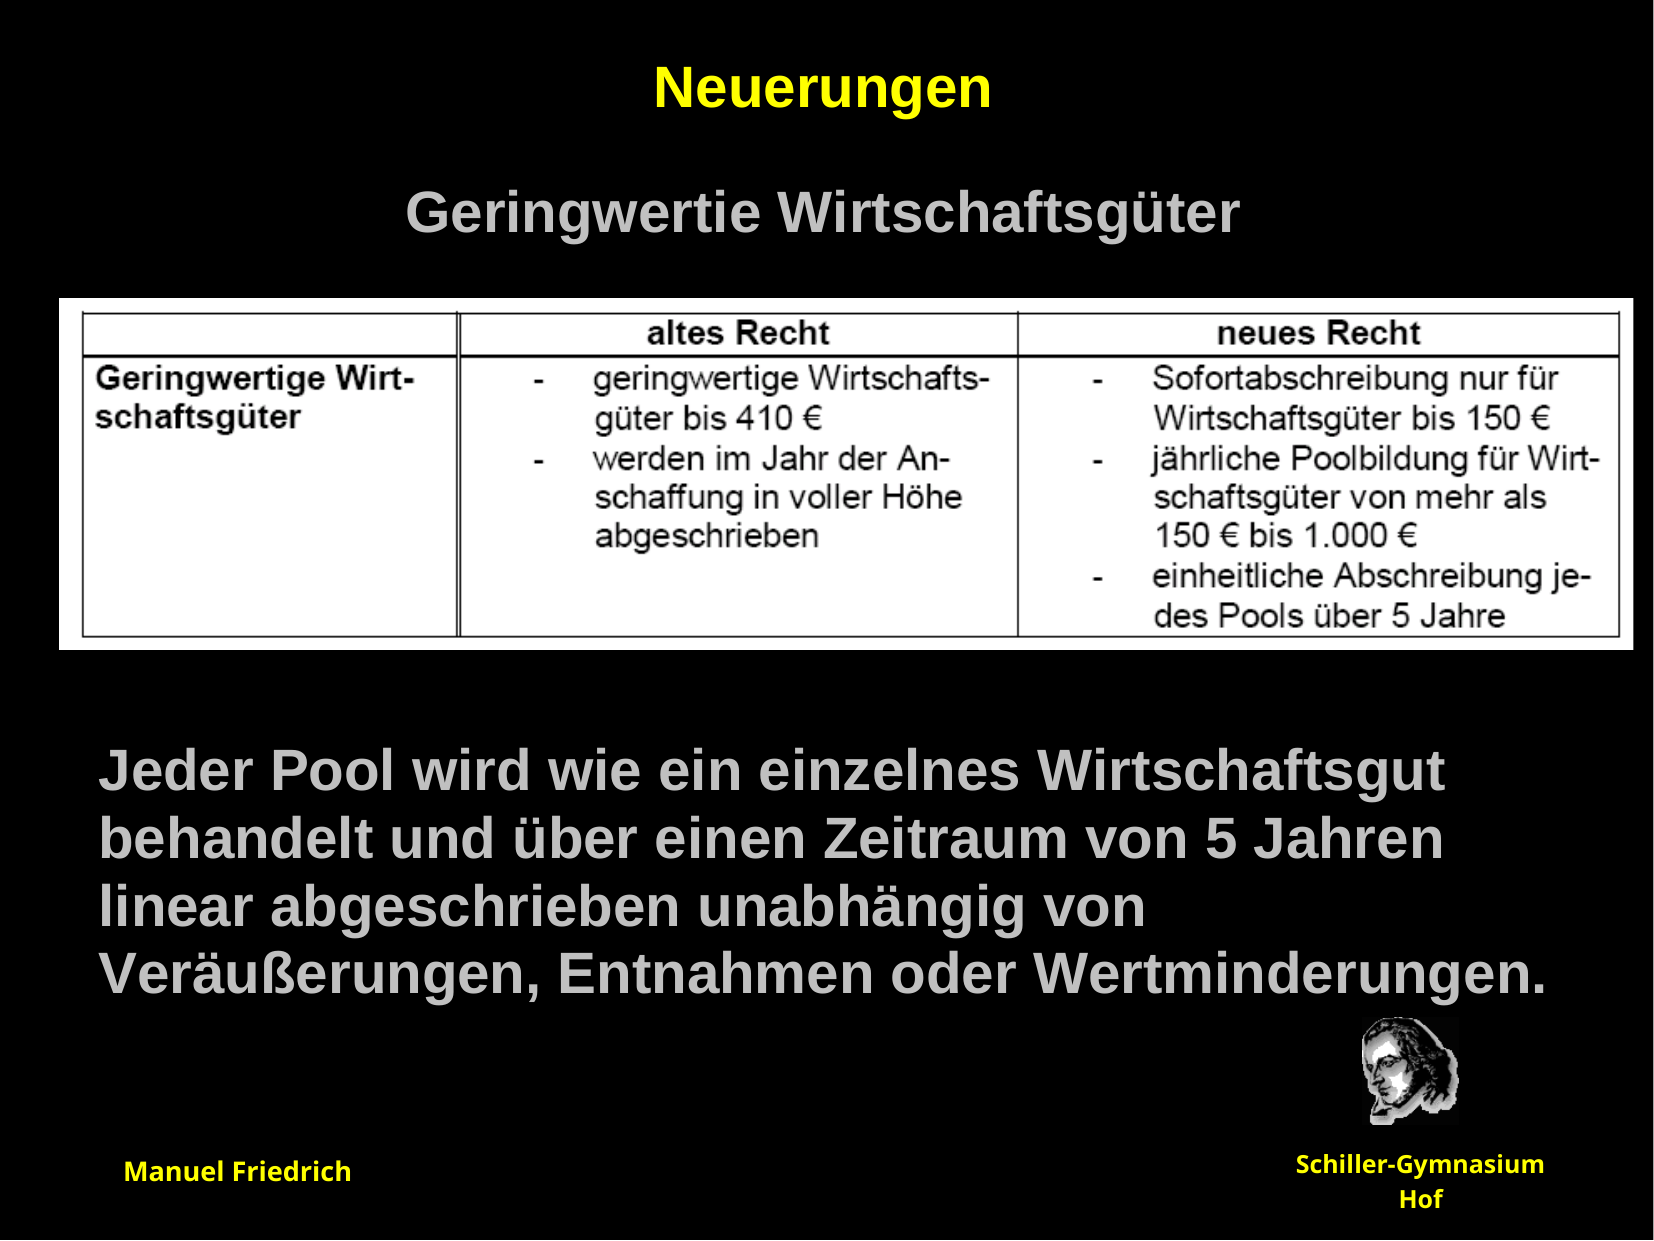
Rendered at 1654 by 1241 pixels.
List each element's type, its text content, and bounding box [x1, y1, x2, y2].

text_box Neuerungen Geringwertie Wirtschaftsgüter Jeder Pool wird wie ein einzelnes Wirtschaftsgut behandelt und über einen Zeitraum von 5 Jahren linear abgeschrieben unabhängig von Veräußerungen, Entnahmen oder Wertminderungen. [98, 59, 1549, 298]
picture [59, 298, 1634, 650]
text_box Schiller-Gymnasium Hof [1295, 1188, 1546, 1216]
text_box Neuerungen Geringwertie Wirtschaftsgüter Jeder Pool wird wie ein einzelnes Wirtschaftsgut behandelt und über einen Zeitraum von 5 Jahren linear abgeschrieben unabhängig von Veräußerungen, Entnahmen oder Wertminderungen. [98, 650, 1549, 1188]
